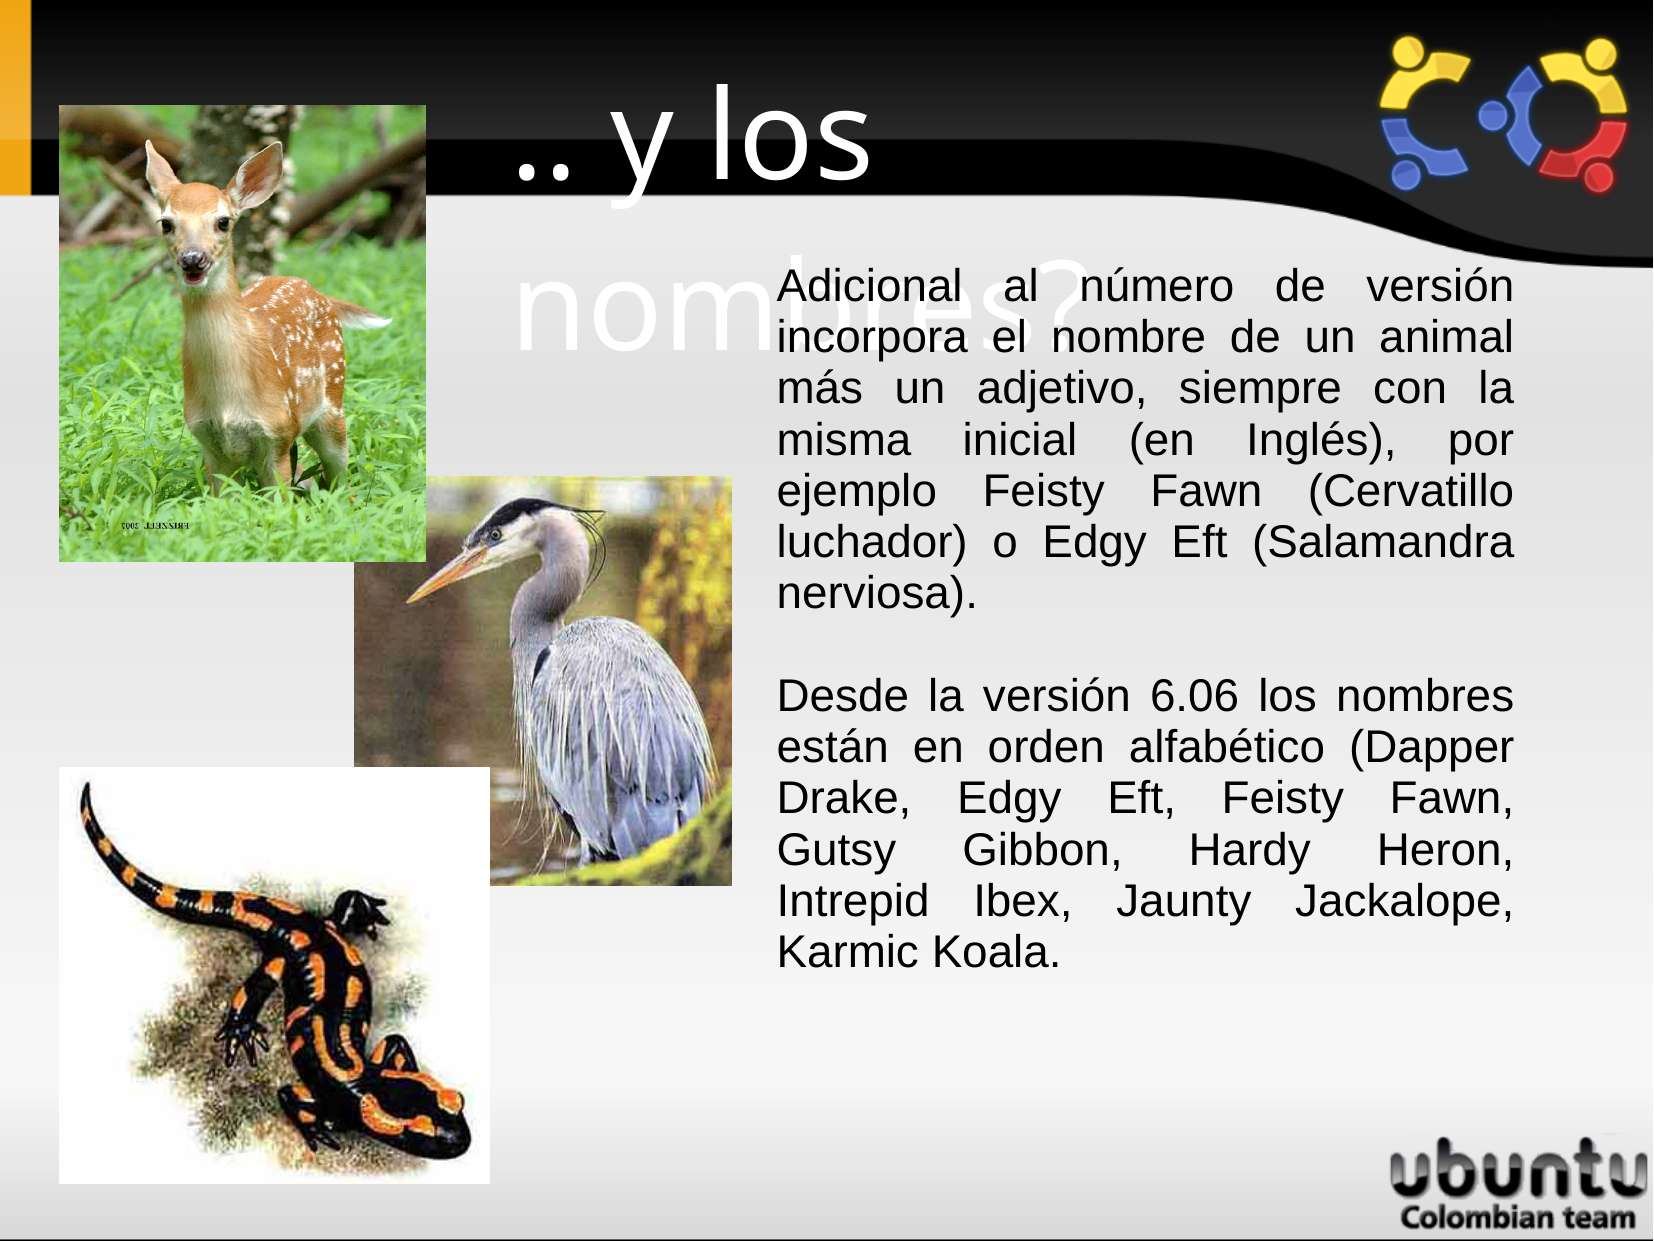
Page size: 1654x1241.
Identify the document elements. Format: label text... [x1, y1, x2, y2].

text_box .. y los nombres? [496, 38, 1441, 178]
text_box Adicional al número de versión incorpora el nombre de un animal más un adjetivo, siempre con la misma inicial (en Inglés), por ejemplo Feisty Fawn (Cervatillo luchador) o Edgy Eft (Salamandra nerviosa). Desde la versión 6.06 los nombres están en orden alfabético (Dapper Drake, Edgy Eft, Feisty Fawn, Gutsy Gibbon, Hardy Heron, Intrepid Ibex, Jaunty Jackalope, Karmic Koala. [761, 252, 1530, 934]
picture [0, 0, 1653, 1241]
